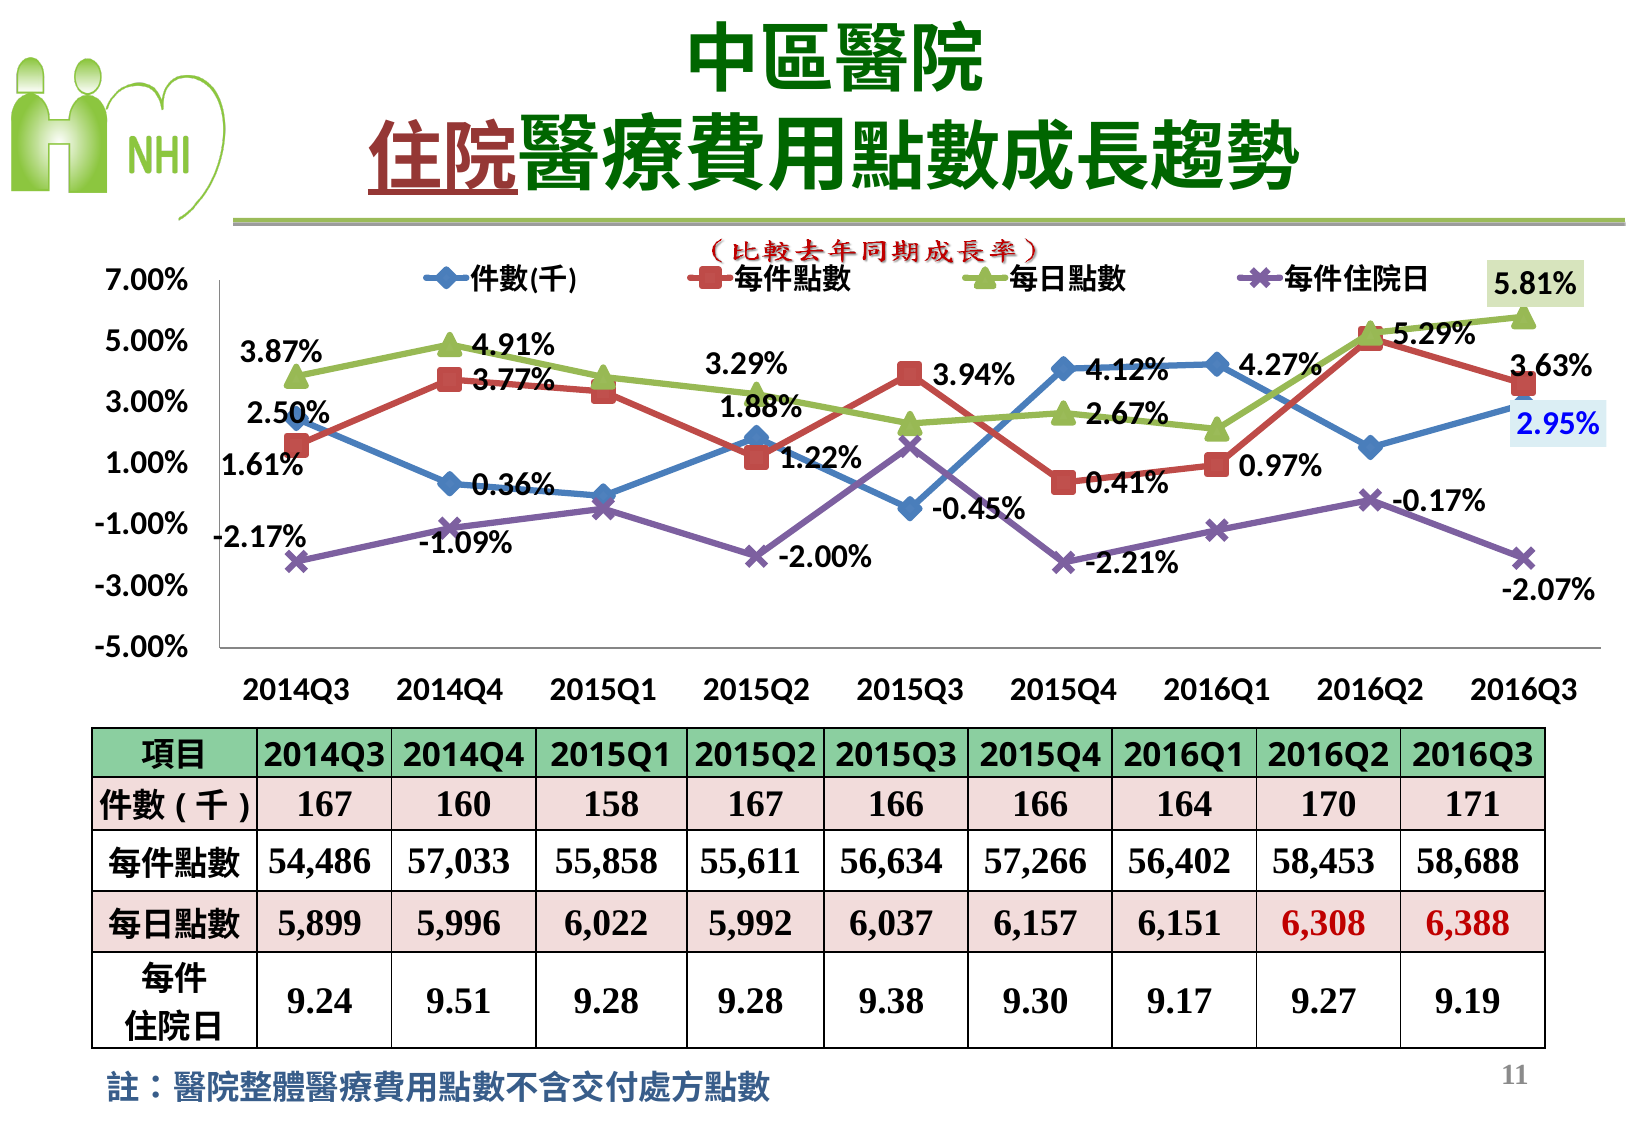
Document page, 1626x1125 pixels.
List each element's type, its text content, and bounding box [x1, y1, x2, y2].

title 中區醫院 住院醫療費用點數成長趨勢 [245, 18, 1424, 193]
table_cell 170 [1257, 778, 1400, 829]
table_cell 5,996 [392, 892, 535, 951]
table_cell 6,151 [1113, 892, 1256, 951]
table_cell 6,022 [537, 892, 686, 951]
table_cell 每件 住院日 [93, 953, 256, 1047]
table_cell 9.19 [1401, 953, 1544, 1042]
table_header 2015Q4 [969, 729, 1111, 776]
table_cell 件數(千) [93, 778, 256, 829]
table_cell 166 [825, 778, 967, 829]
picture [0, 42, 233, 233]
table_cell 160 [392, 778, 535, 829]
table_cell 9.30 [969, 953, 1111, 1047]
text_box 註：醫院整體醫療費用點數不含交付處方點數 [91, 1058, 990, 1114]
table_header 2015Q2 [688, 729, 823, 776]
table_cell 每日點數 [93, 892, 256, 951]
table_cell 171 [1401, 778, 1544, 829]
picture [59, 224, 1607, 706]
table_cell 6,037 [825, 892, 967, 951]
table_cell 55,858 [537, 831, 686, 890]
table_cell 每件點數 [93, 831, 256, 890]
table_header 2016Q3 [1401, 729, 1544, 776]
table_header 2016Q2 [1257, 729, 1400, 776]
table_cell 9.28 [537, 953, 686, 1047]
table_header 2015Q3 [825, 729, 967, 776]
table_cell 5,899 [258, 892, 391, 951]
table_cell 57,033 [392, 831, 535, 890]
table_cell 9.24 [258, 953, 391, 1047]
table_cell 164 [1113, 778, 1256, 829]
table_cell 9.17 [1113, 953, 1256, 1047]
table_cell 56,402 [1113, 831, 1256, 890]
table_cell 6,388 [1401, 892, 1544, 951]
table_cell 58,688 [1401, 831, 1544, 890]
table_cell 9.38 [825, 953, 967, 1047]
table_cell 54,486 [258, 831, 391, 890]
table_header 2016Q1 [1113, 729, 1256, 776]
table_cell 9.27 [1257, 953, 1400, 1042]
table_cell 158 [537, 778, 686, 829]
table_cell 9.51 [392, 953, 535, 1047]
table_cell 167 [688, 778, 823, 829]
slide_number <編號> [1164, 1042, 1544, 1103]
table_header 2015Q1 [537, 729, 686, 776]
table_cell 57,266 [969, 831, 1111, 890]
table_cell 6,157 [969, 892, 1111, 951]
table_cell 55,611 [688, 831, 823, 890]
table_cell 167 [258, 778, 391, 829]
table_header 2014Q4 [392, 729, 535, 776]
table_header 2014Q3 [258, 729, 391, 776]
table_cell 9.28 [688, 953, 823, 1047]
table_cell 6,308 [1257, 892, 1400, 951]
table_header 項目 [93, 729, 256, 776]
table_cell 5,992 [688, 892, 823, 951]
table_cell 58,453 [1257, 831, 1400, 890]
table_cell 166 [969, 778, 1111, 829]
table_cell 56,634 [825, 831, 967, 890]
